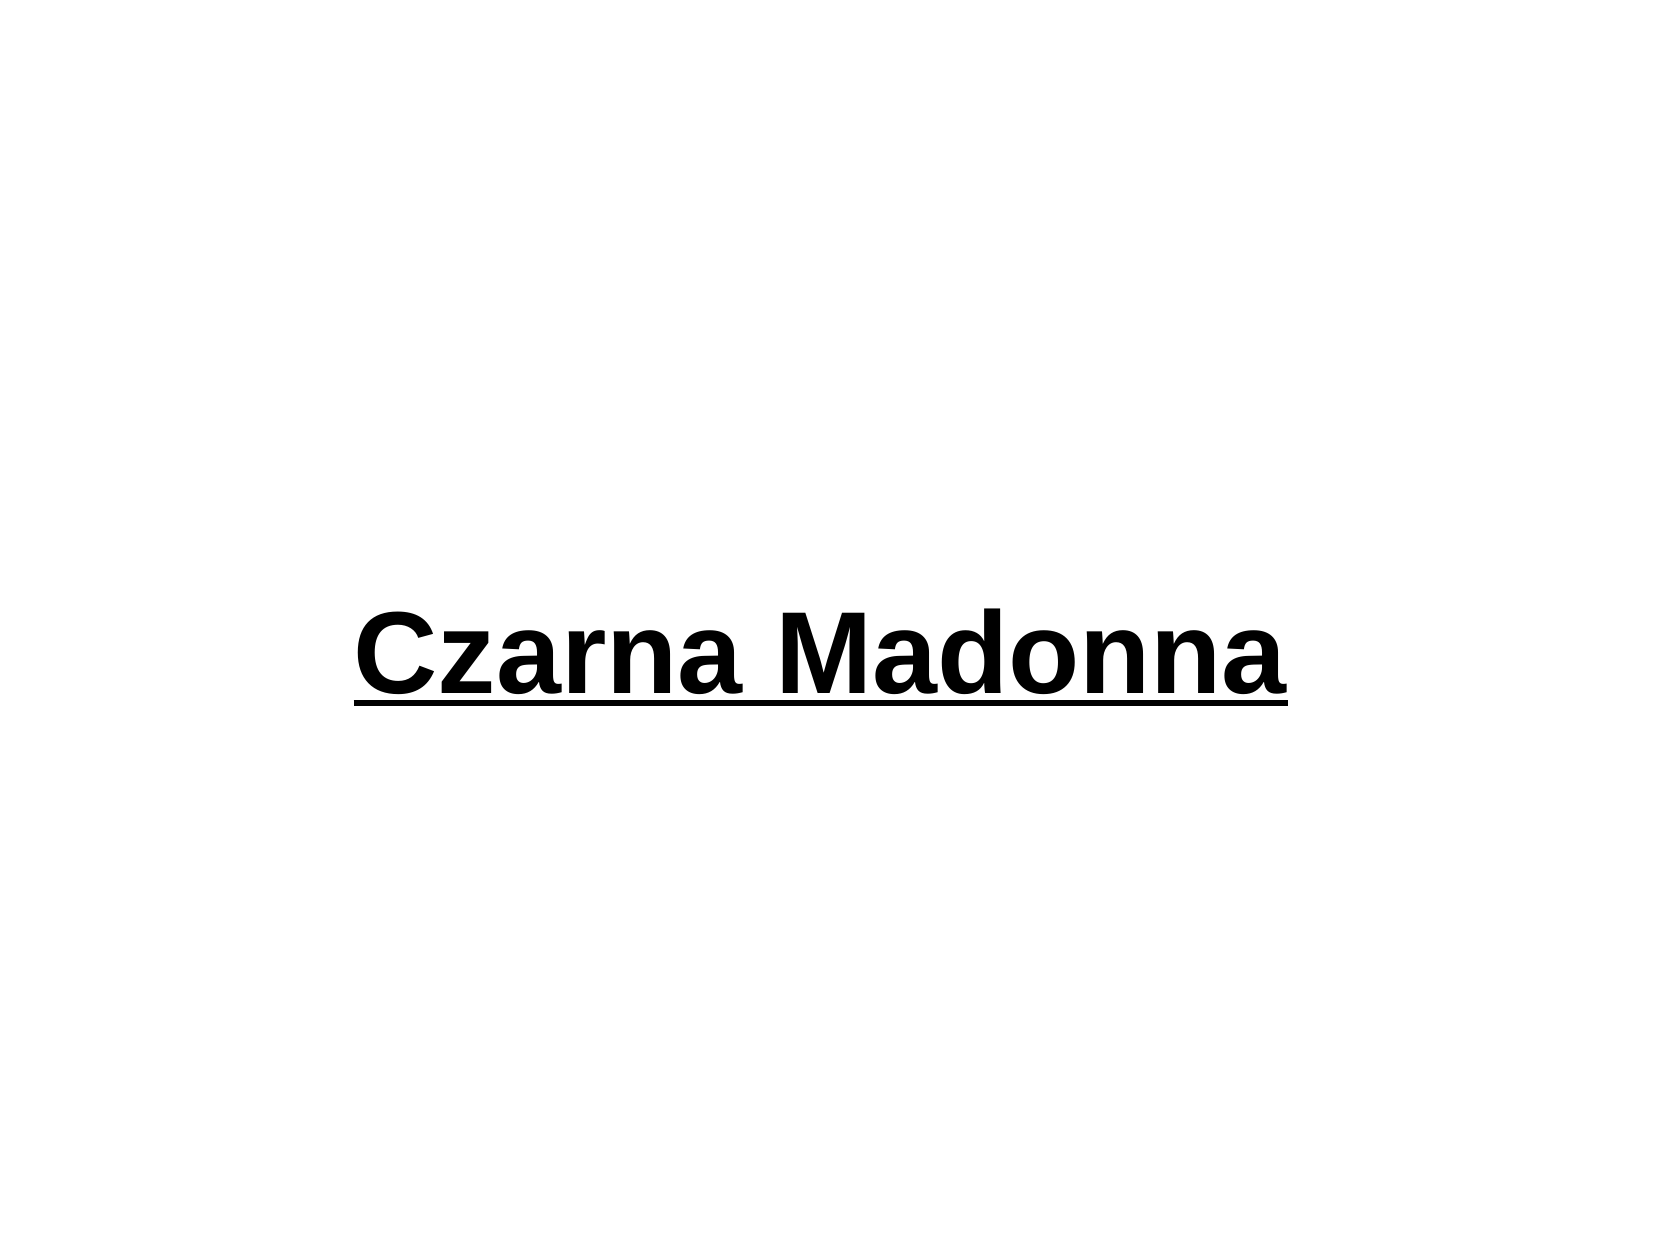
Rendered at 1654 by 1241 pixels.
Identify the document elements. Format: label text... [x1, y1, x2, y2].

subtitle Czarna Madonna [0, 0, 1642, 1241]
